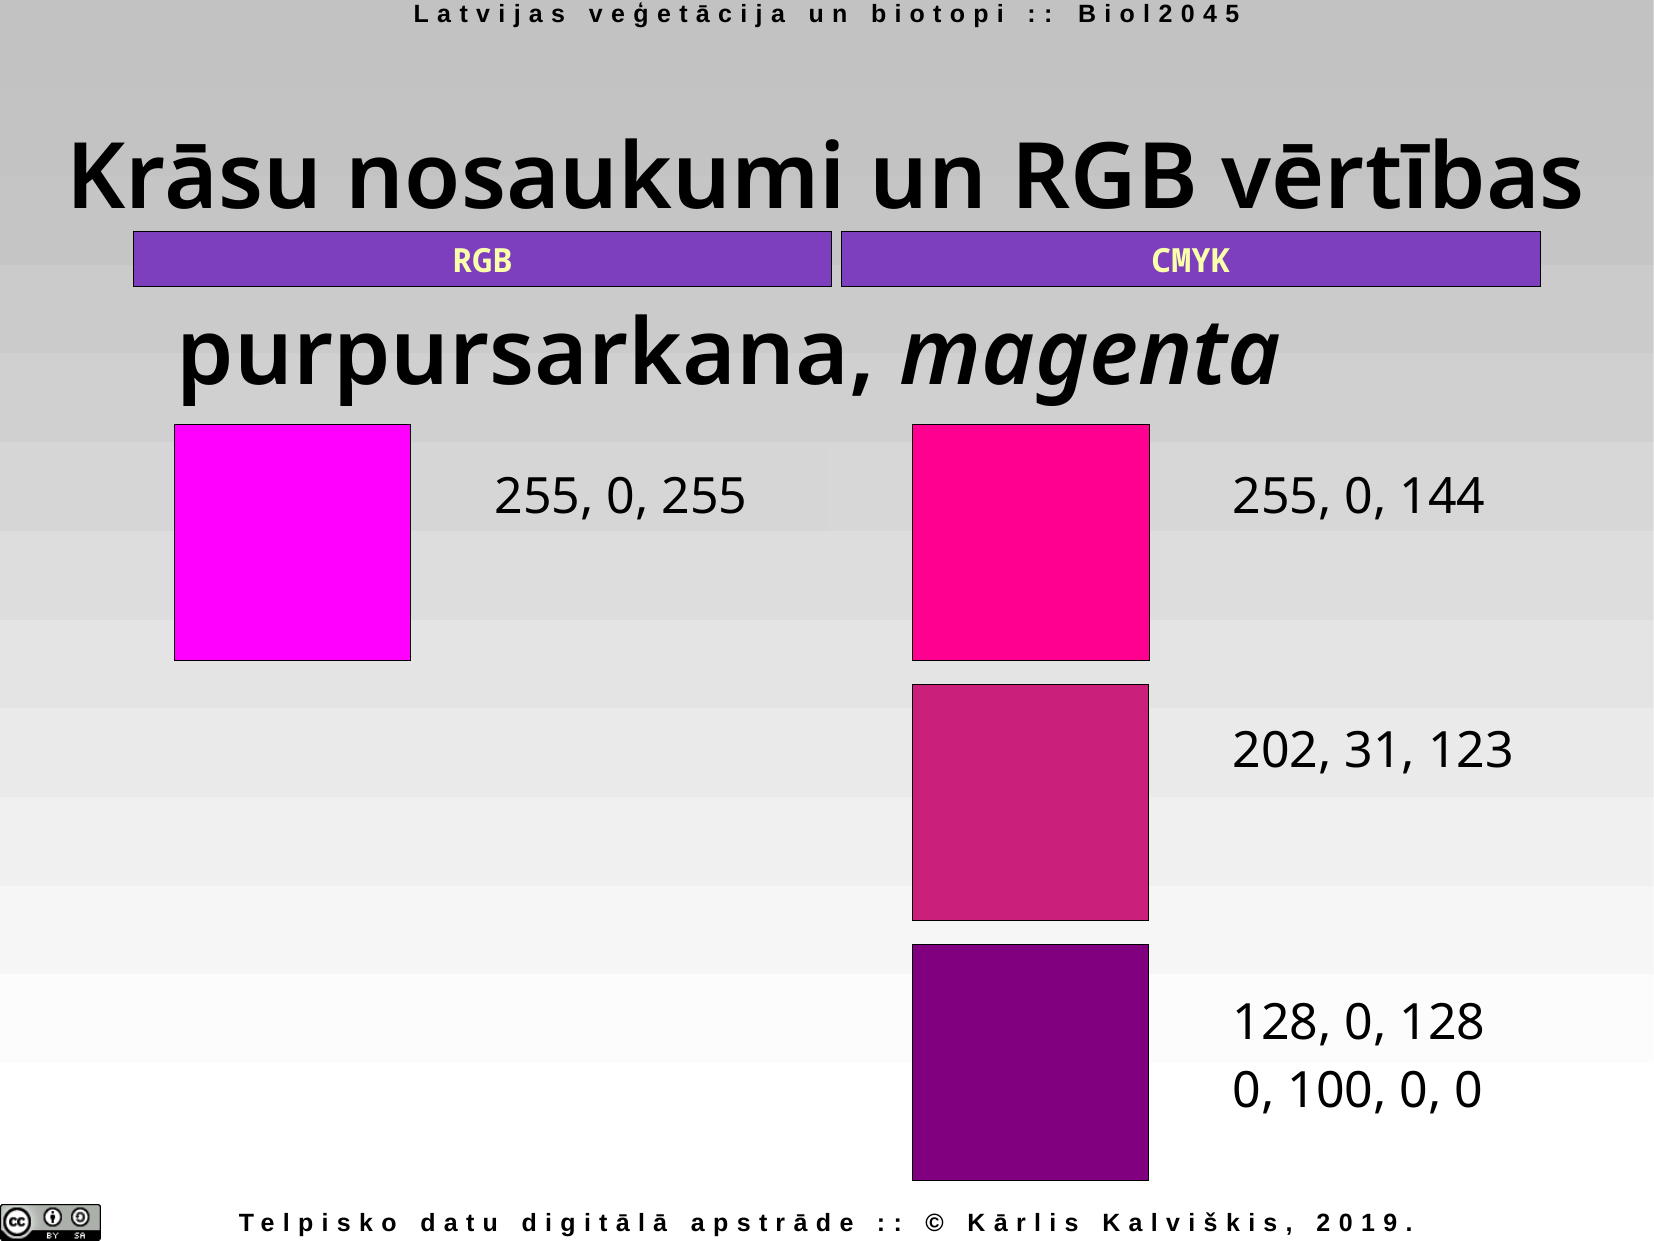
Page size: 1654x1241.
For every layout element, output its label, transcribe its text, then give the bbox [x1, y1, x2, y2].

picture [0, 0, 1654, 1241]
text_box CMYK [841, 231, 1541, 287]
text_box 255, 0, 255 [494, 460, 721, 516]
text_box [912, 424, 1150, 661]
text_box RGB [133, 231, 832, 287]
text_box 202, 31, 123 [1232, 714, 1483, 770]
text_box [912, 944, 1149, 1181]
text_box [912, 684, 1149, 921]
text_box 128, 0, 128 0, 100, 0, 0 [1232, 986, 1473, 1042]
text_box 255, 0, 144 [1232, 460, 1463, 516]
title Krāsu nosaukumi un RGB vērtības [29, 49, 1625, 296]
text_box purpursarkana, magenta [176, 286, 1251, 389]
text_box [174, 424, 411, 661]
